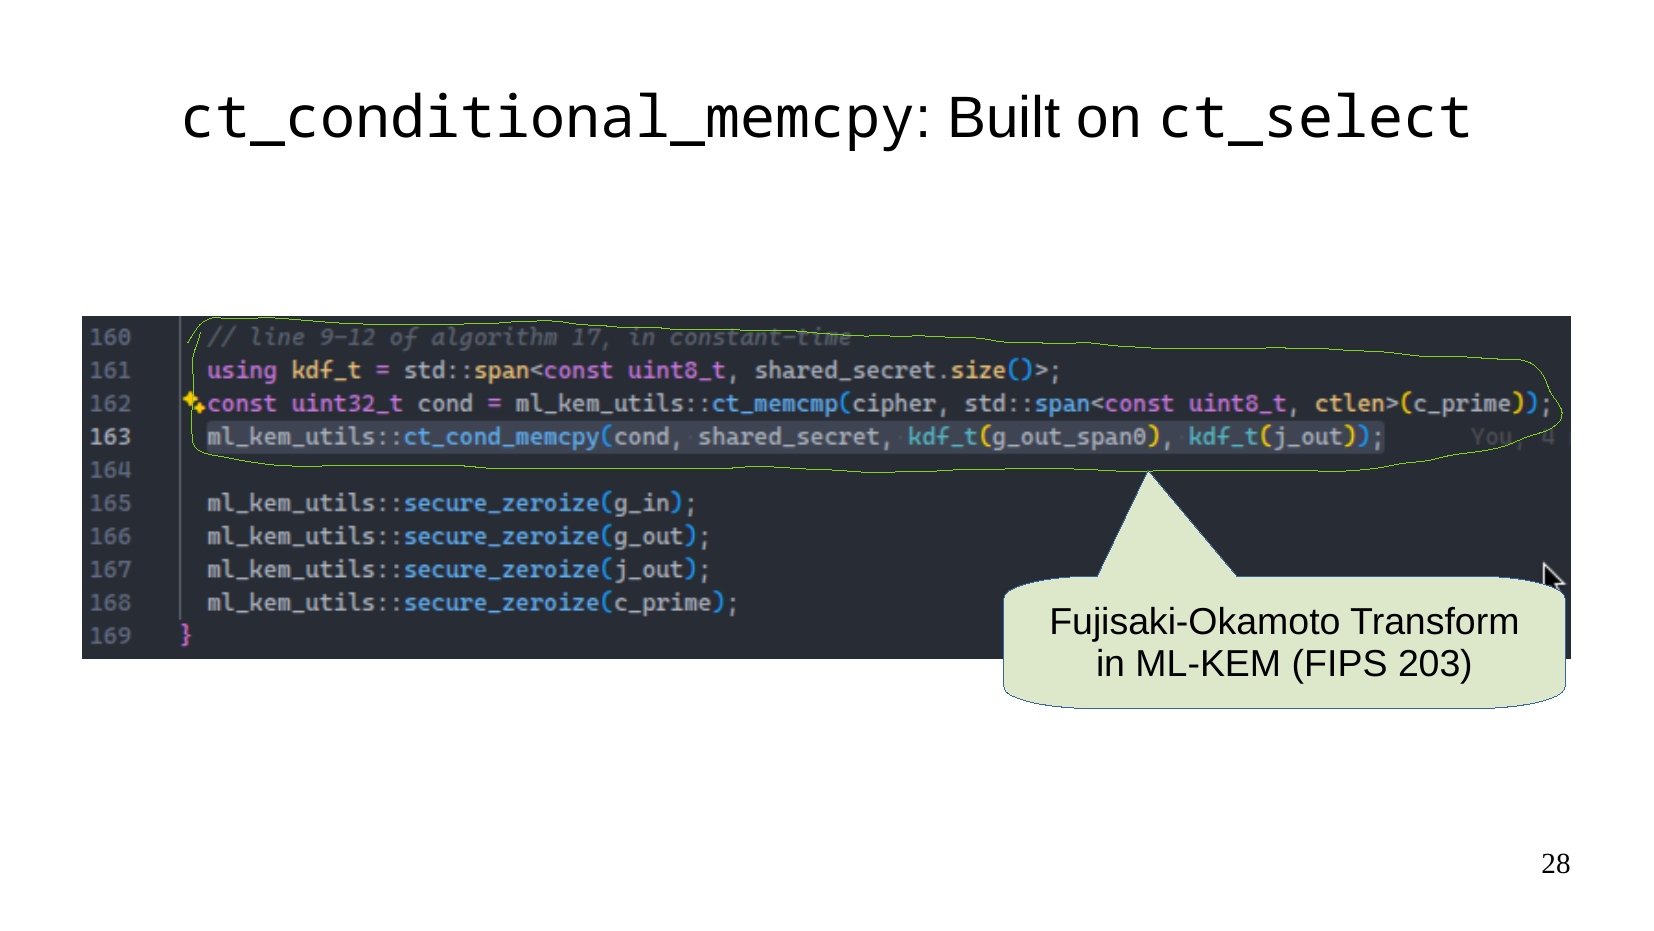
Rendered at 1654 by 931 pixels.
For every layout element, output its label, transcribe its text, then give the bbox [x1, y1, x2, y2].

picture [82, 316, 1571, 659]
title ct_conditional_memcpy: Built on ct_select [82, 36, 1571, 193]
text_box Fujisaki-Okamoto Transform in ML-KEM (FIPS 203) [1003, 470, 1566, 709]
